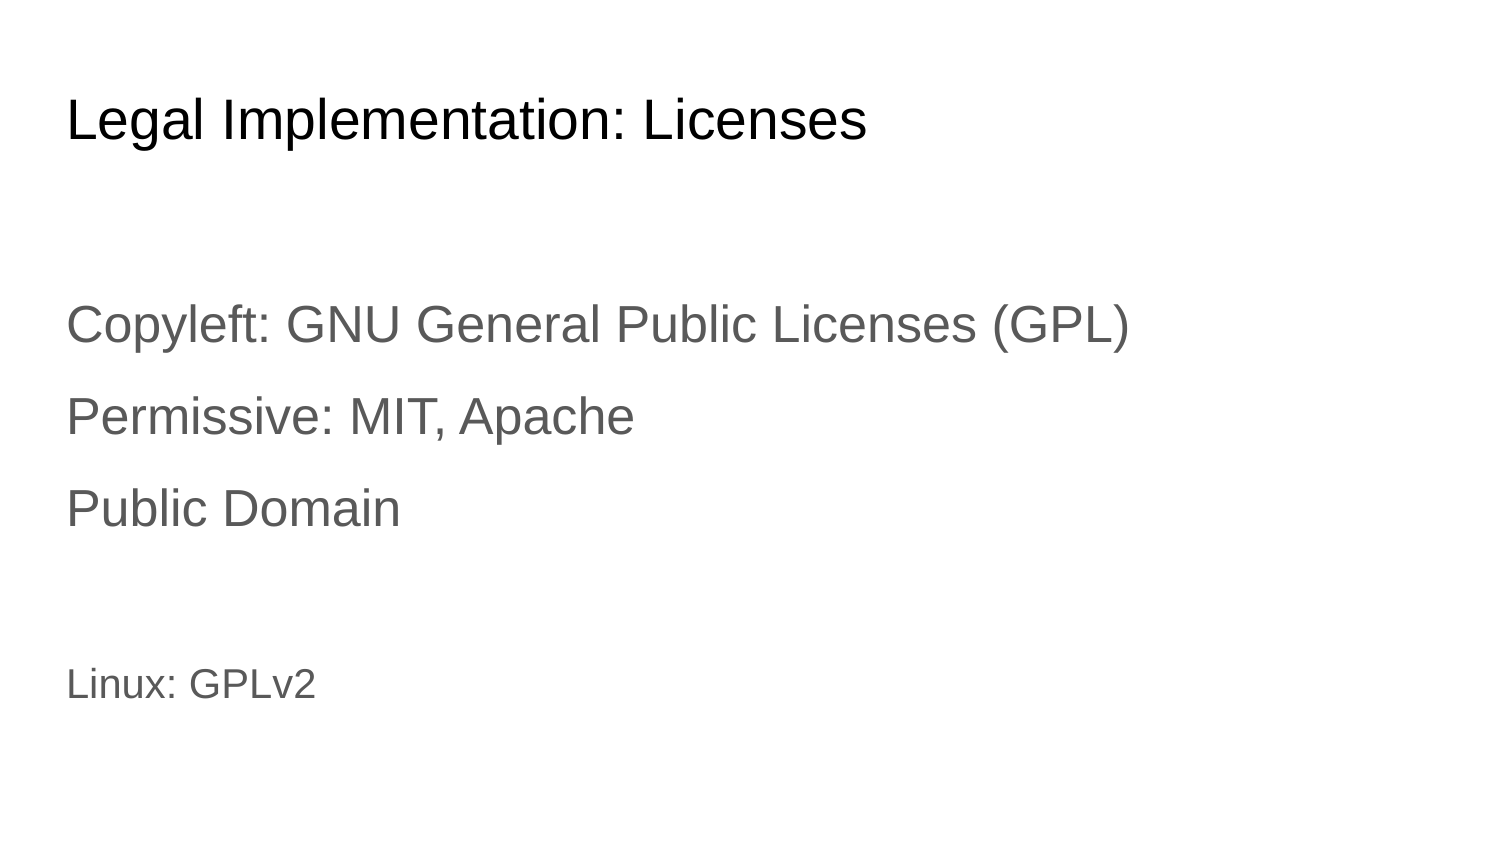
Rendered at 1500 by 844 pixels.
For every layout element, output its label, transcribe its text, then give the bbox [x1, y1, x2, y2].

list Copyleft: GNU General Public Licenses (GPL) Permissive: MIT, Apache Public Domain Linux: GPLv2 [51, 189, 1449, 750]
title Legal Implementation: Licenses [51, 72, 1449, 167]
